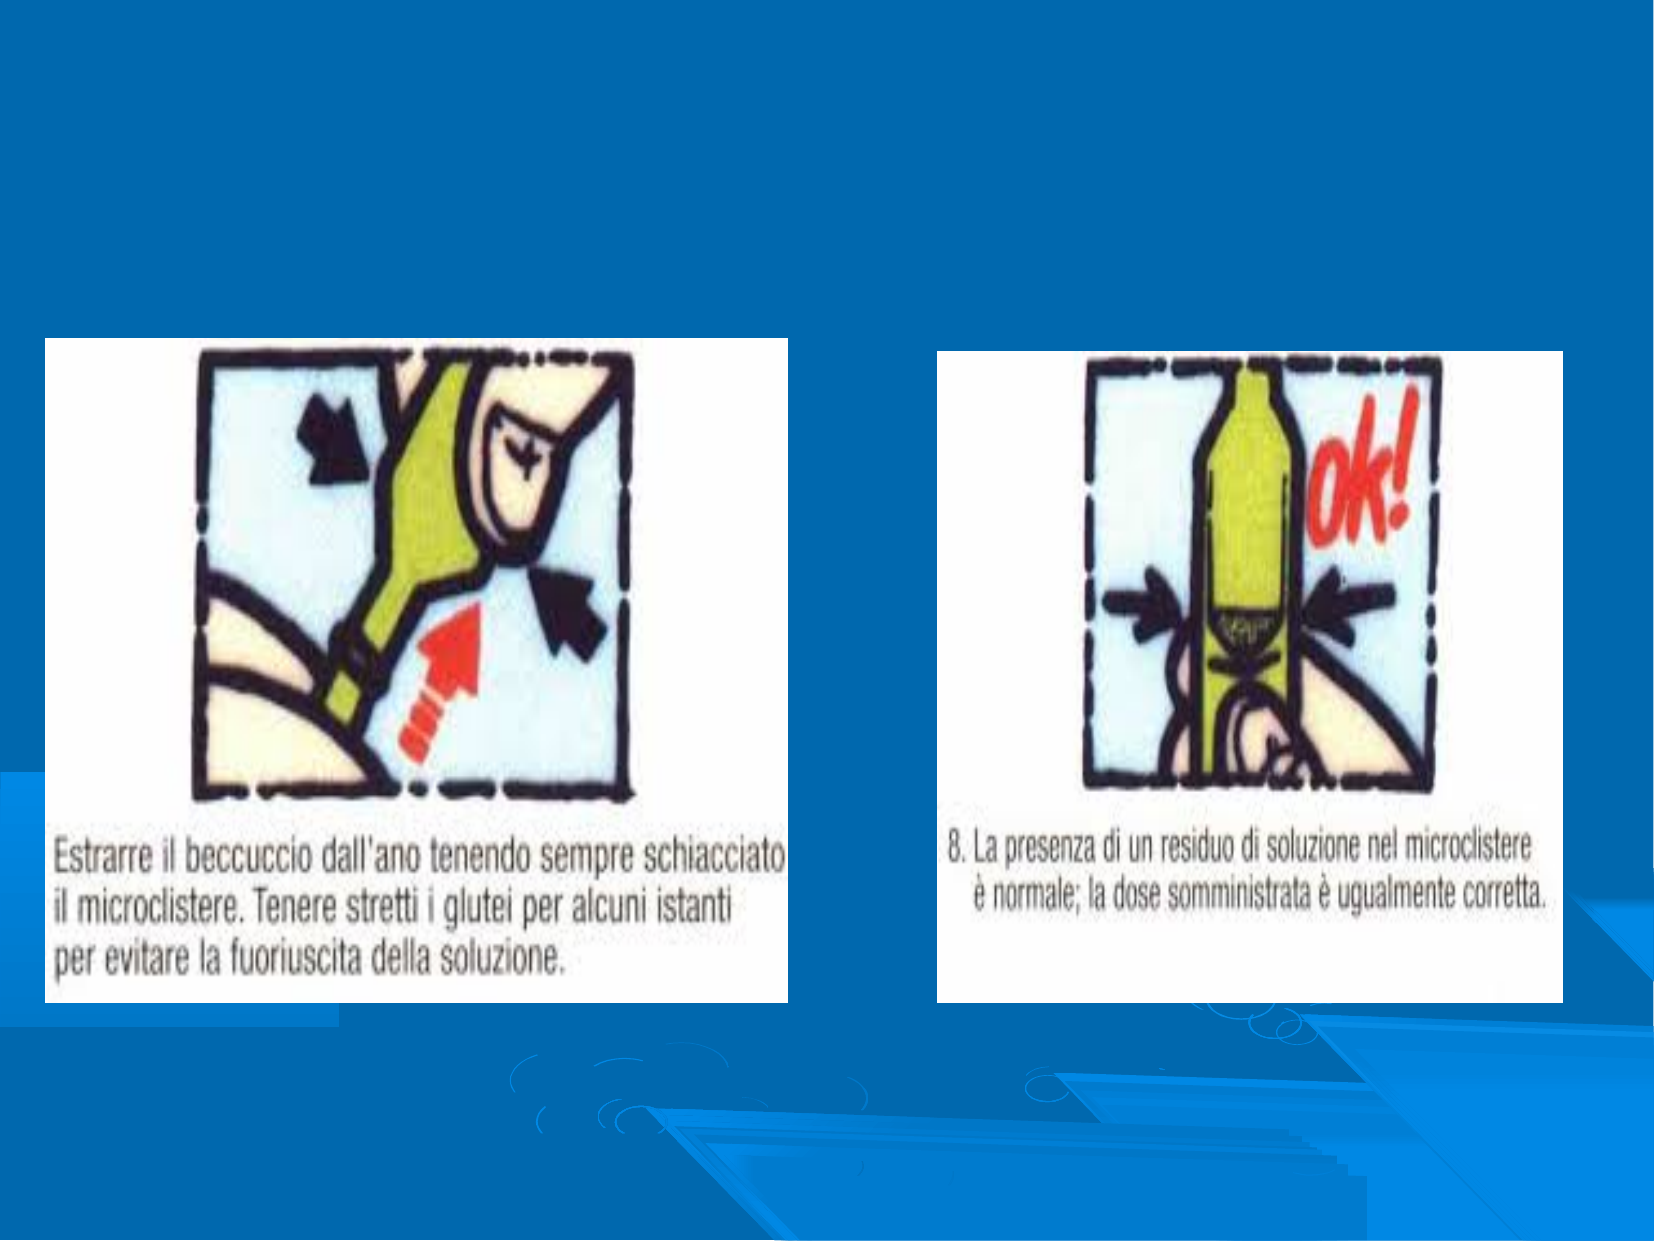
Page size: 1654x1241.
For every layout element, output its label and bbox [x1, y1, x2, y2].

picture [937, 351, 1563, 1003]
picture [45, 338, 788, 1003]
